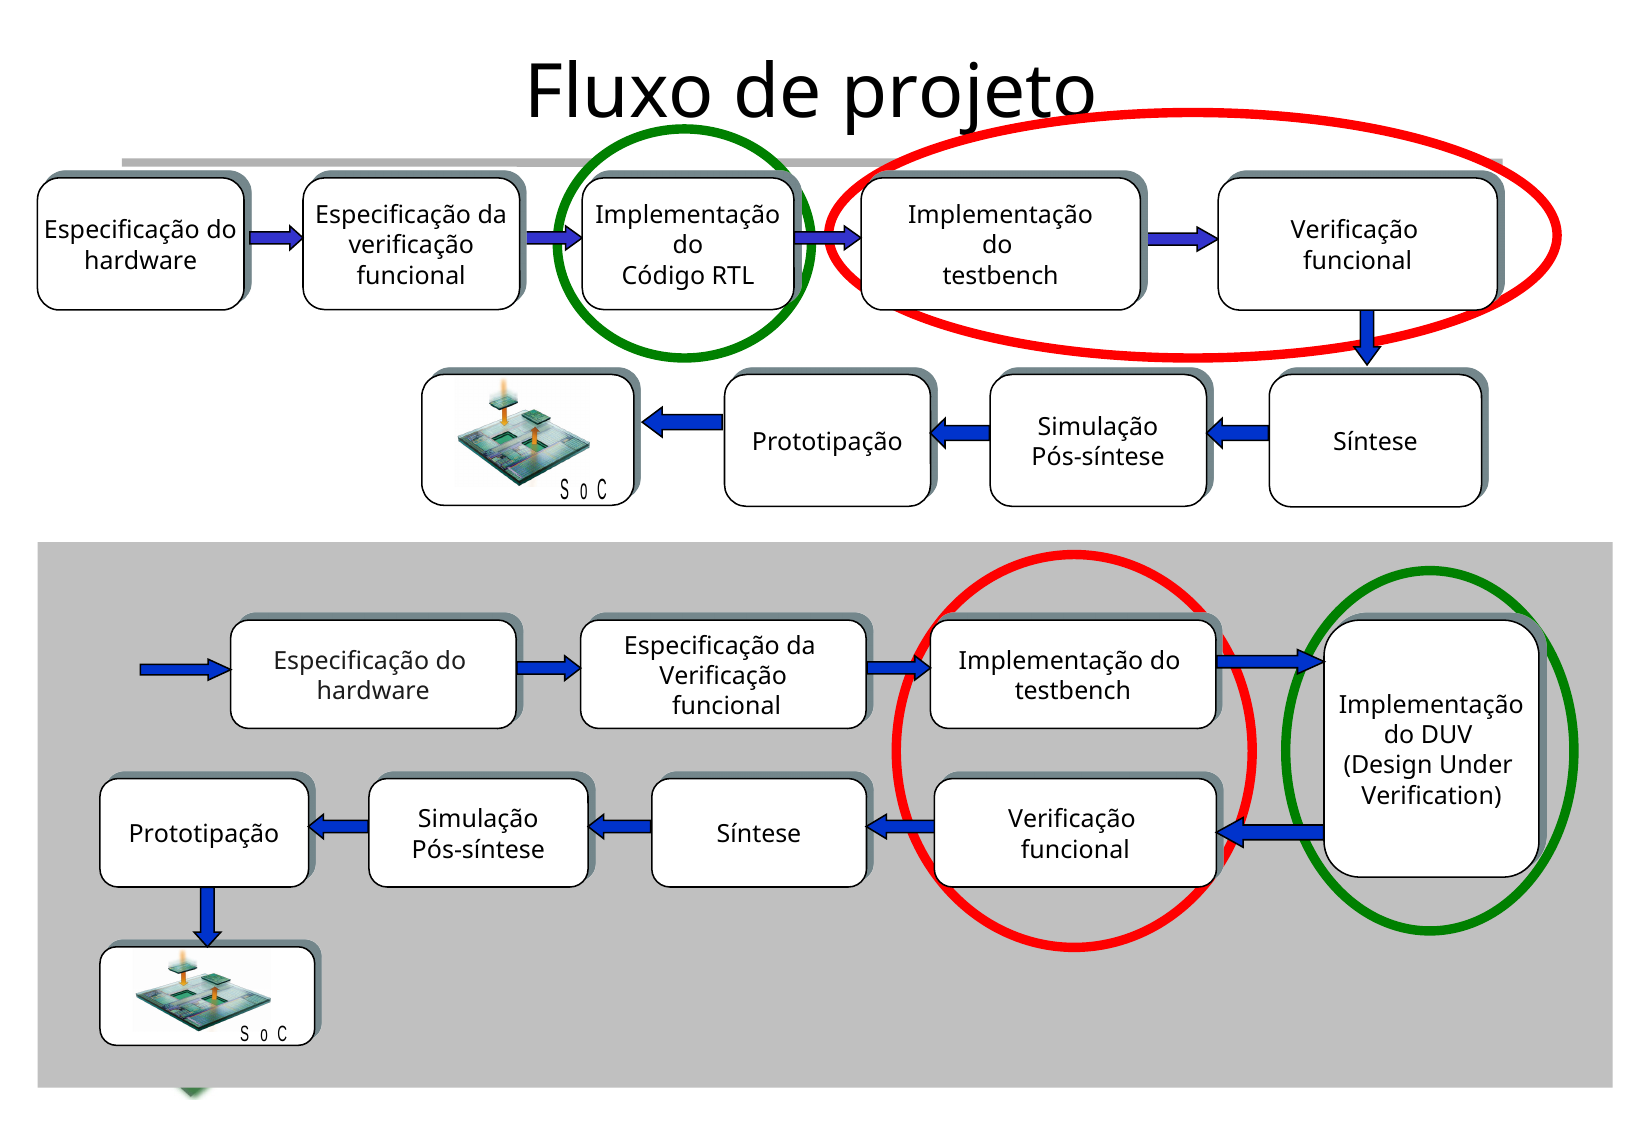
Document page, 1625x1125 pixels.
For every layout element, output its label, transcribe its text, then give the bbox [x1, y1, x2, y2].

picture [108, 1088, 274, 1100]
text_box Especificação do hardware [37, 177, 245, 310]
chart [130, 946, 302, 1044]
text_box Síntese [651, 778, 867, 888]
text_box [520, 112, 1558, 365]
text_box [642, 407, 723, 438]
text_box Especificação do hardware [230, 620, 517, 729]
text_box Implementação do testbench [861, 177, 1141, 310]
text_box [249, 225, 304, 250]
text_box [421, 374, 634, 506]
text_box Simulação Pós-síntese [368, 778, 589, 888]
text_box [1206, 418, 1269, 448]
text_box Simulação Pós-síntese [990, 374, 1207, 507]
text_box Implementação do Código RTL [582, 177, 794, 310]
text_box Síntese [1269, 374, 1482, 507]
text_box [37, 542, 1613, 1088]
text_box [930, 418, 990, 448]
text_box Prototipação [99, 778, 309, 888]
text_box Verificação funcional [1218, 177, 1498, 311]
text_box Implementação do DUV (Design Under Verification)‏ [1324, 620, 1539, 878]
text_box Especificação da verificação funcional [303, 177, 520, 310]
title Fluxo de projeto [121, 0, 1502, 191]
text_box Prototipação [724, 374, 931, 507]
text_box Especificação da Verificação funcional [580, 620, 867, 729]
chart [452, 374, 621, 503]
text_box Implementação do testbench [930, 620, 1216, 729]
text_box Verificação funcional [934, 778, 1217, 888]
